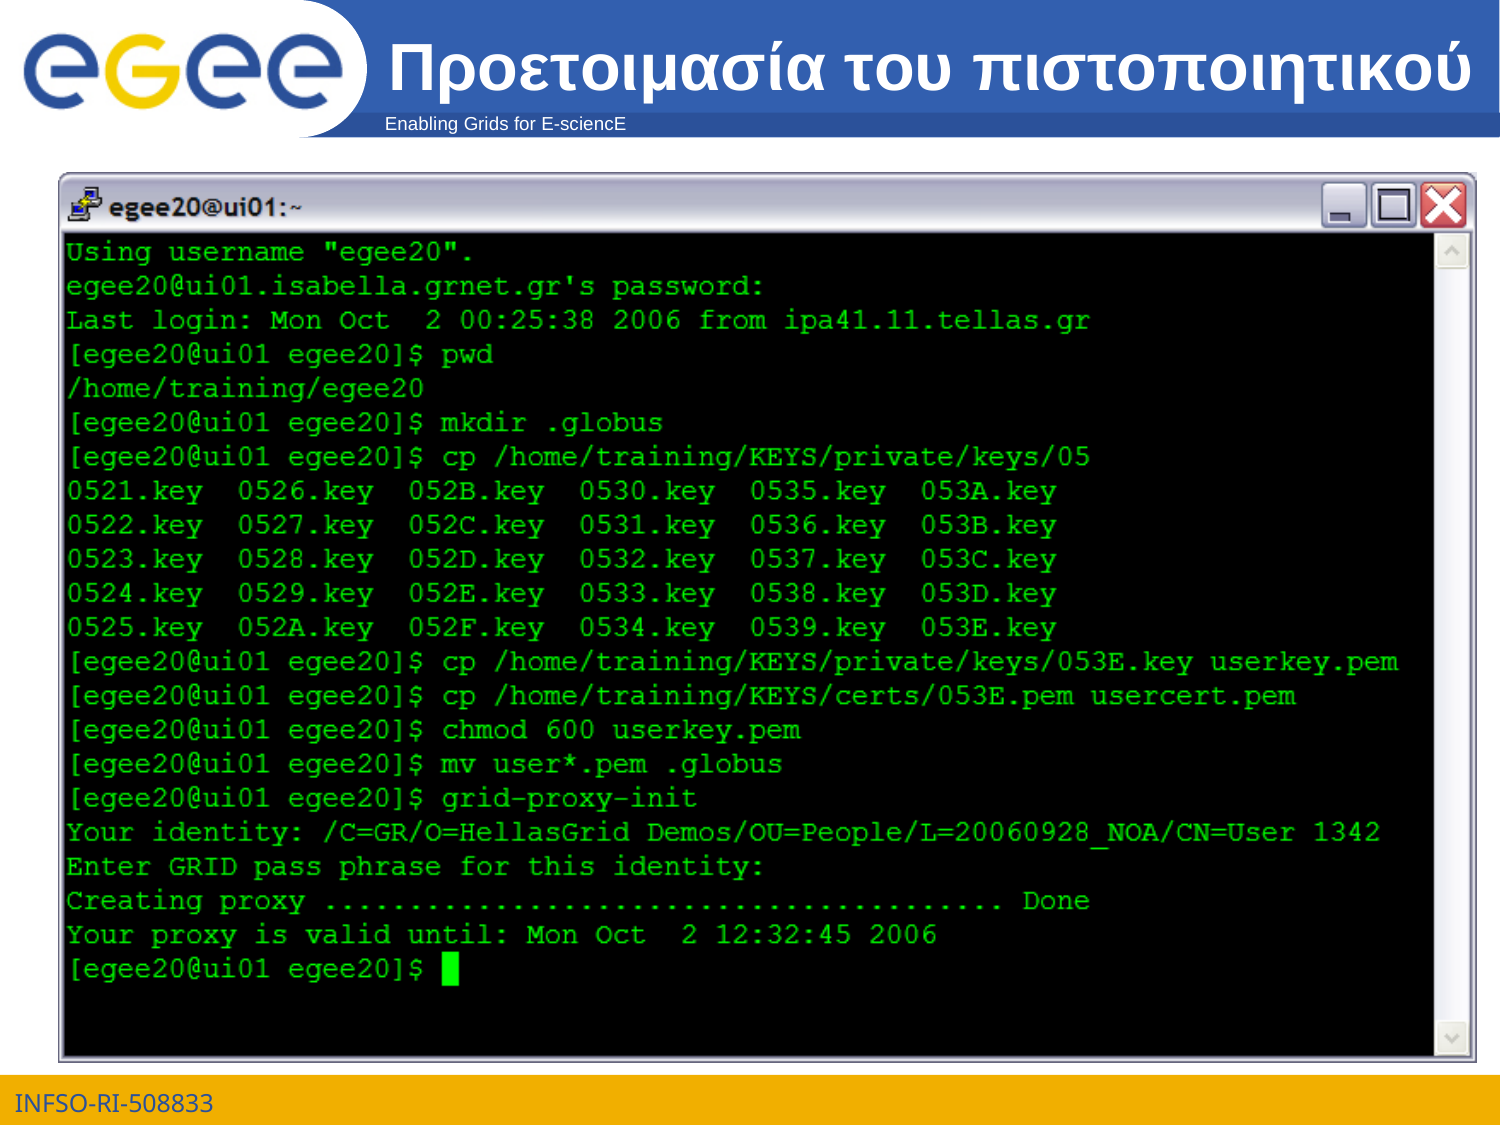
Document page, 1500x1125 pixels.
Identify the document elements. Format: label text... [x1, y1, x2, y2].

picture [18, 30, 349, 112]
picture [58, 172, 1477, 1063]
title Προετοιμασία του πιστοποιητικού [369, 0, 1475, 172]
